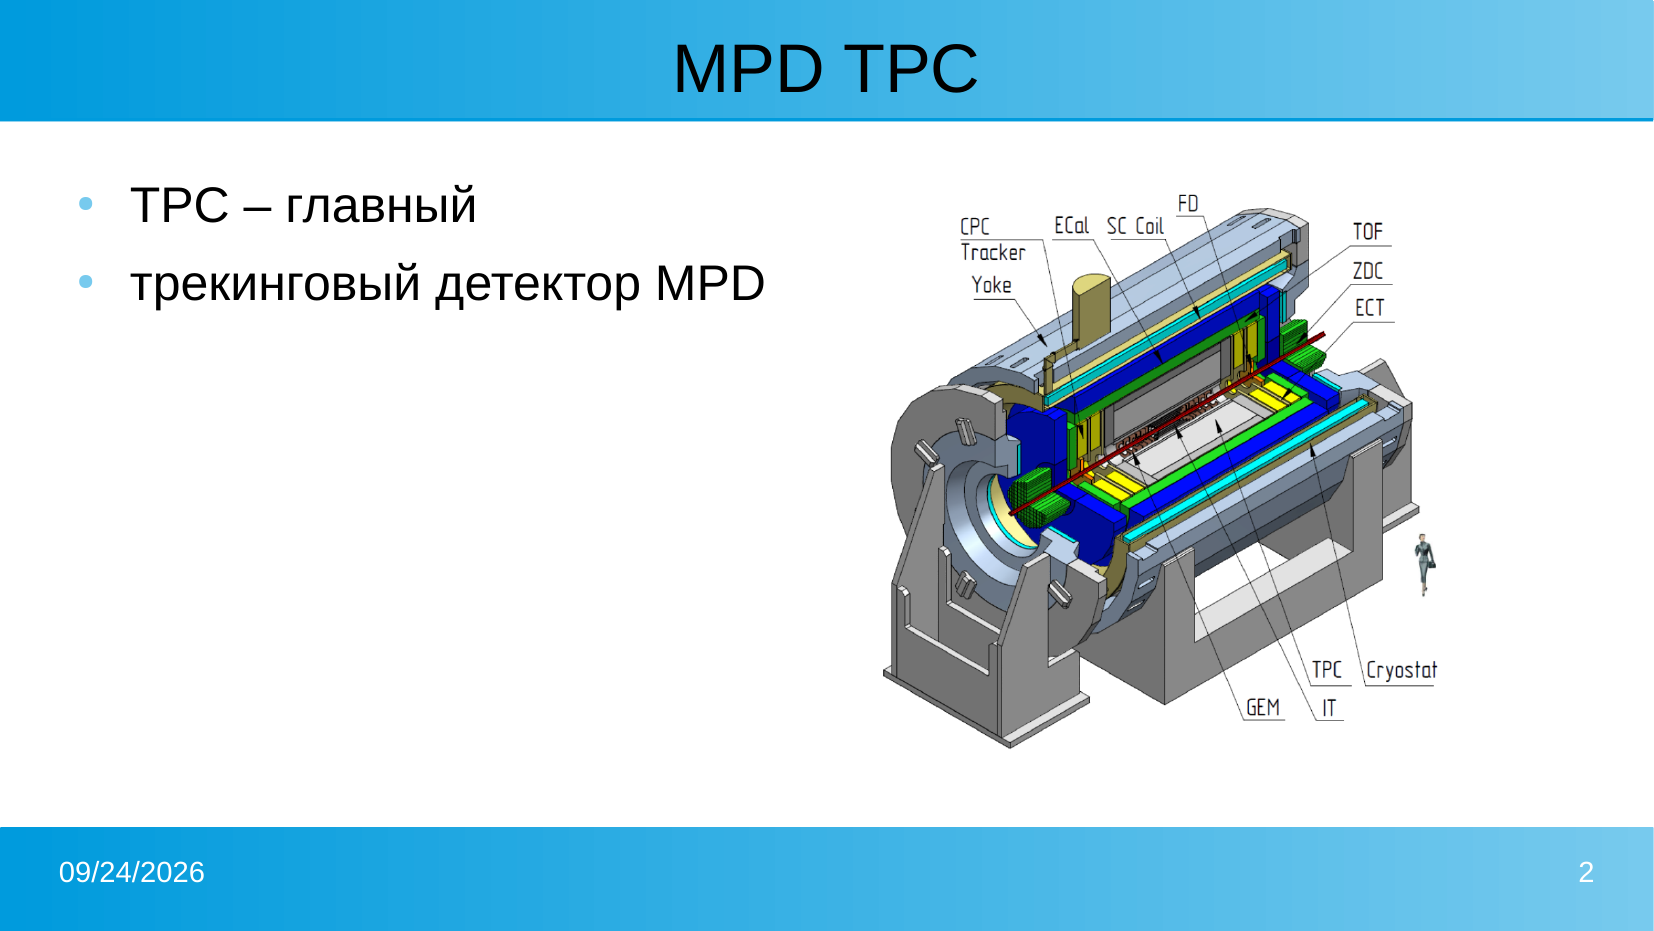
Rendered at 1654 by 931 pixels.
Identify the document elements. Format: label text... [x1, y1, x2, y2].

title MPD TPC [59, 29, 1595, 108]
picture [847, 185, 1461, 751]
list TPC – главный трекинговый детектор MPD [59, 177, 1595, 768]
